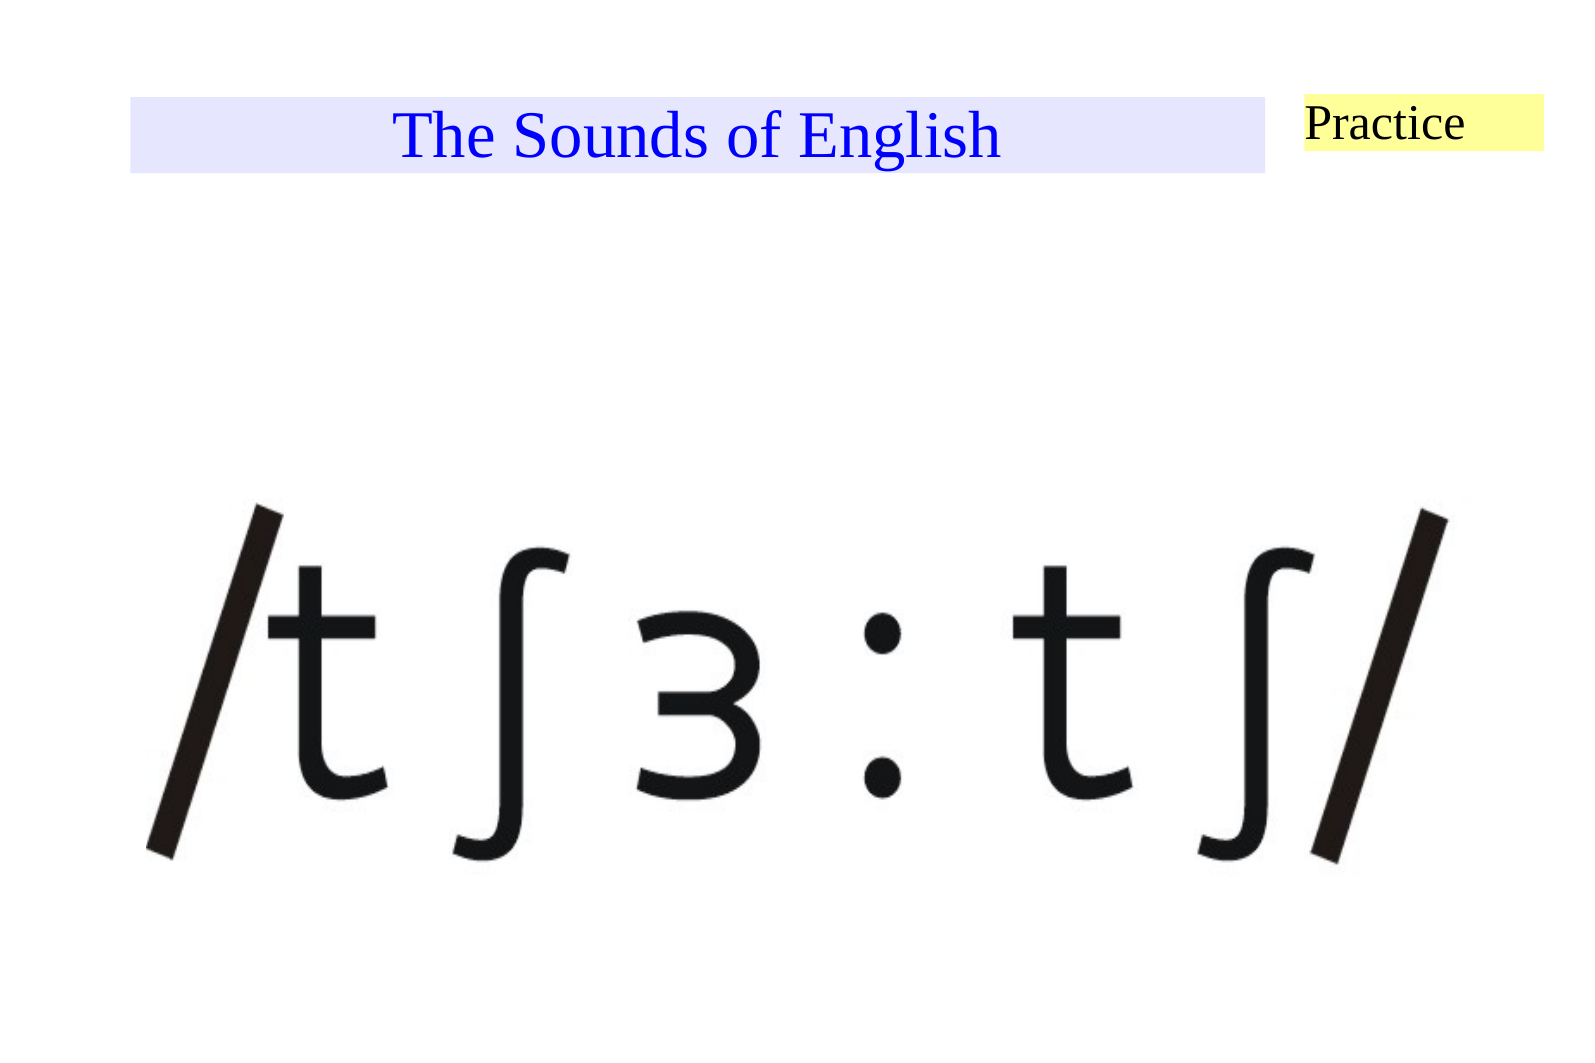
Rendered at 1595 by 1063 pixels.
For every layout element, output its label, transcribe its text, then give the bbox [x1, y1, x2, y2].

text_box The Sounds of English [130, 97, 1266, 174]
text_box Practice [1304, 94, 1544, 152]
picture [146, 468, 1548, 952]
